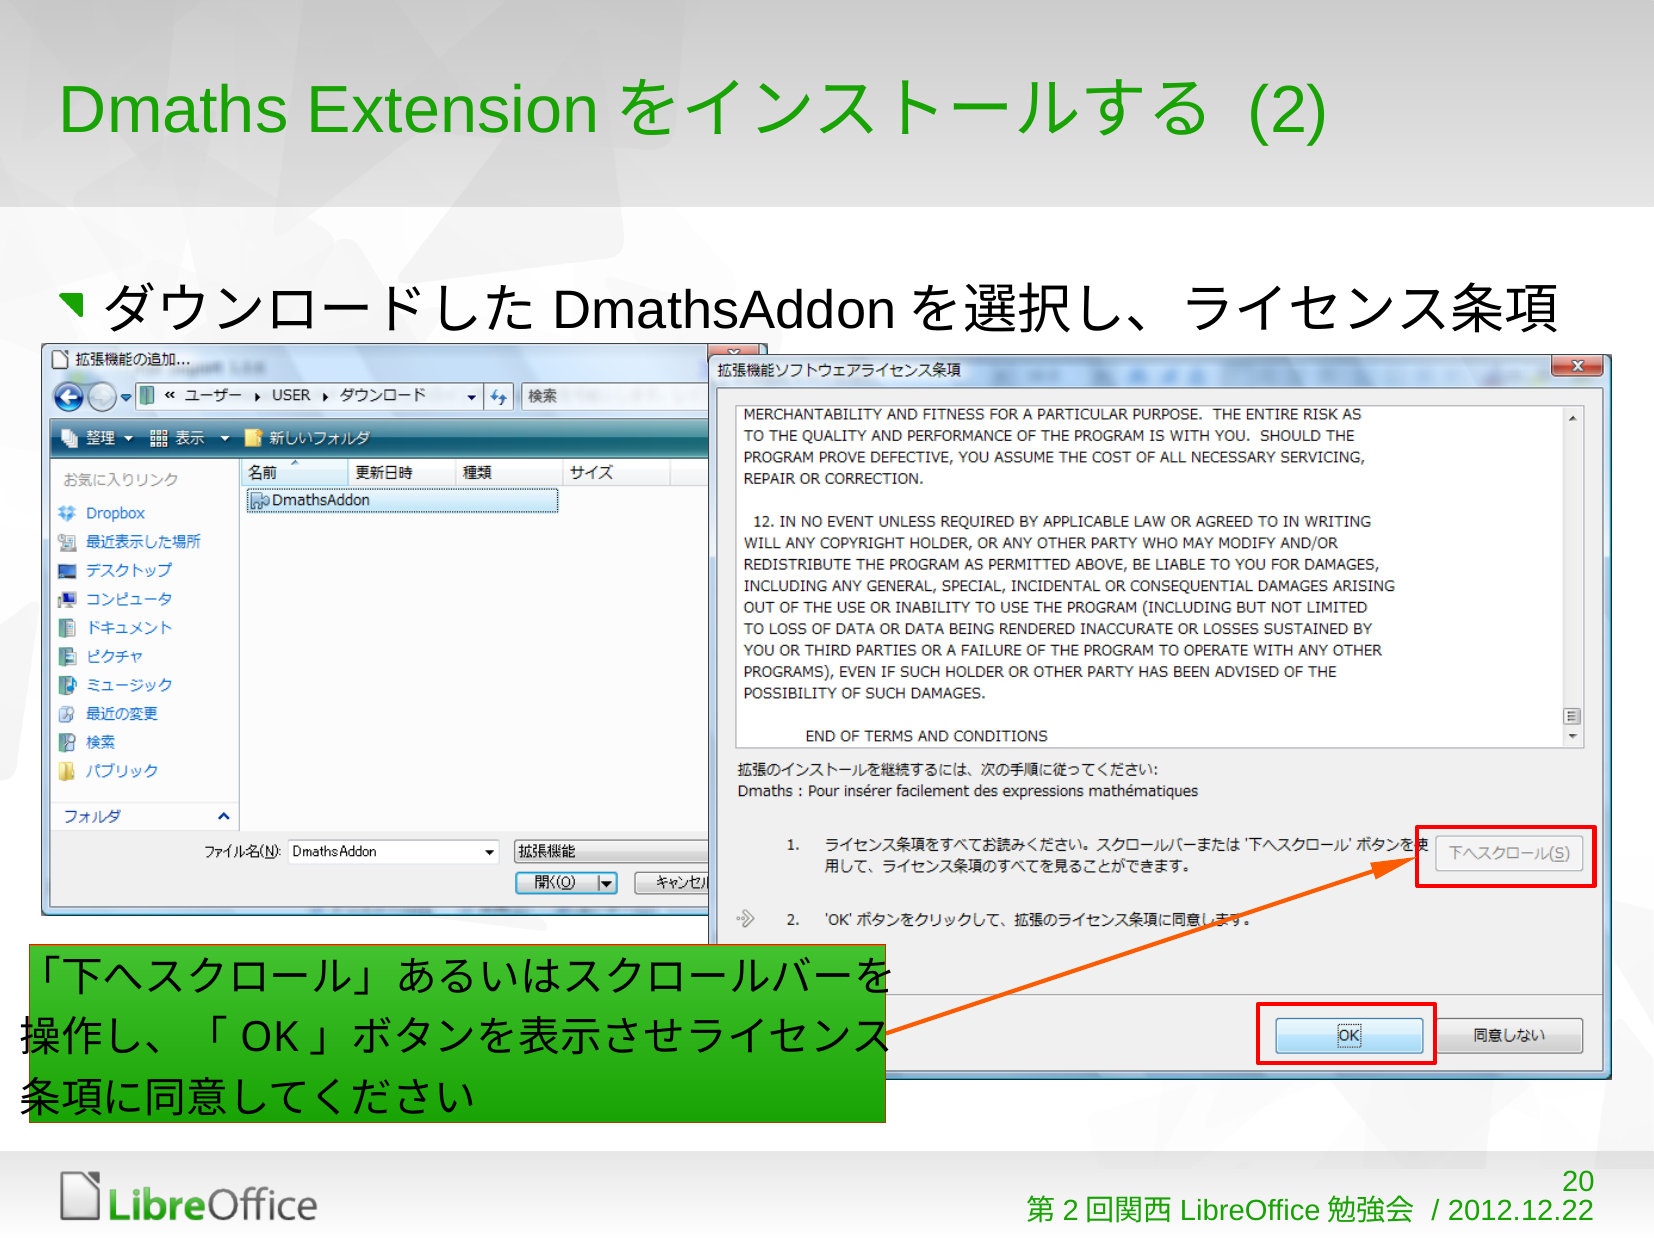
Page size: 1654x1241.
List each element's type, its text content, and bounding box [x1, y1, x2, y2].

title Dmaths Extensionをインストールする (2) [59, 29, 1595, 178]
picture [1419, 829, 1592, 884]
picture [41, 1152, 337, 1240]
list ダウンロードしたDmathsAddonを選択し、ライセンス条項に同意 [59, 265, 1595, 327]
picture [0, 0, 1654, 1169]
text_box 「下へスクロール」あるいはスクロールバーを 操作し、「OK」ボタンを表示させライセンス 条項に同意してください [29, 944, 886, 1123]
